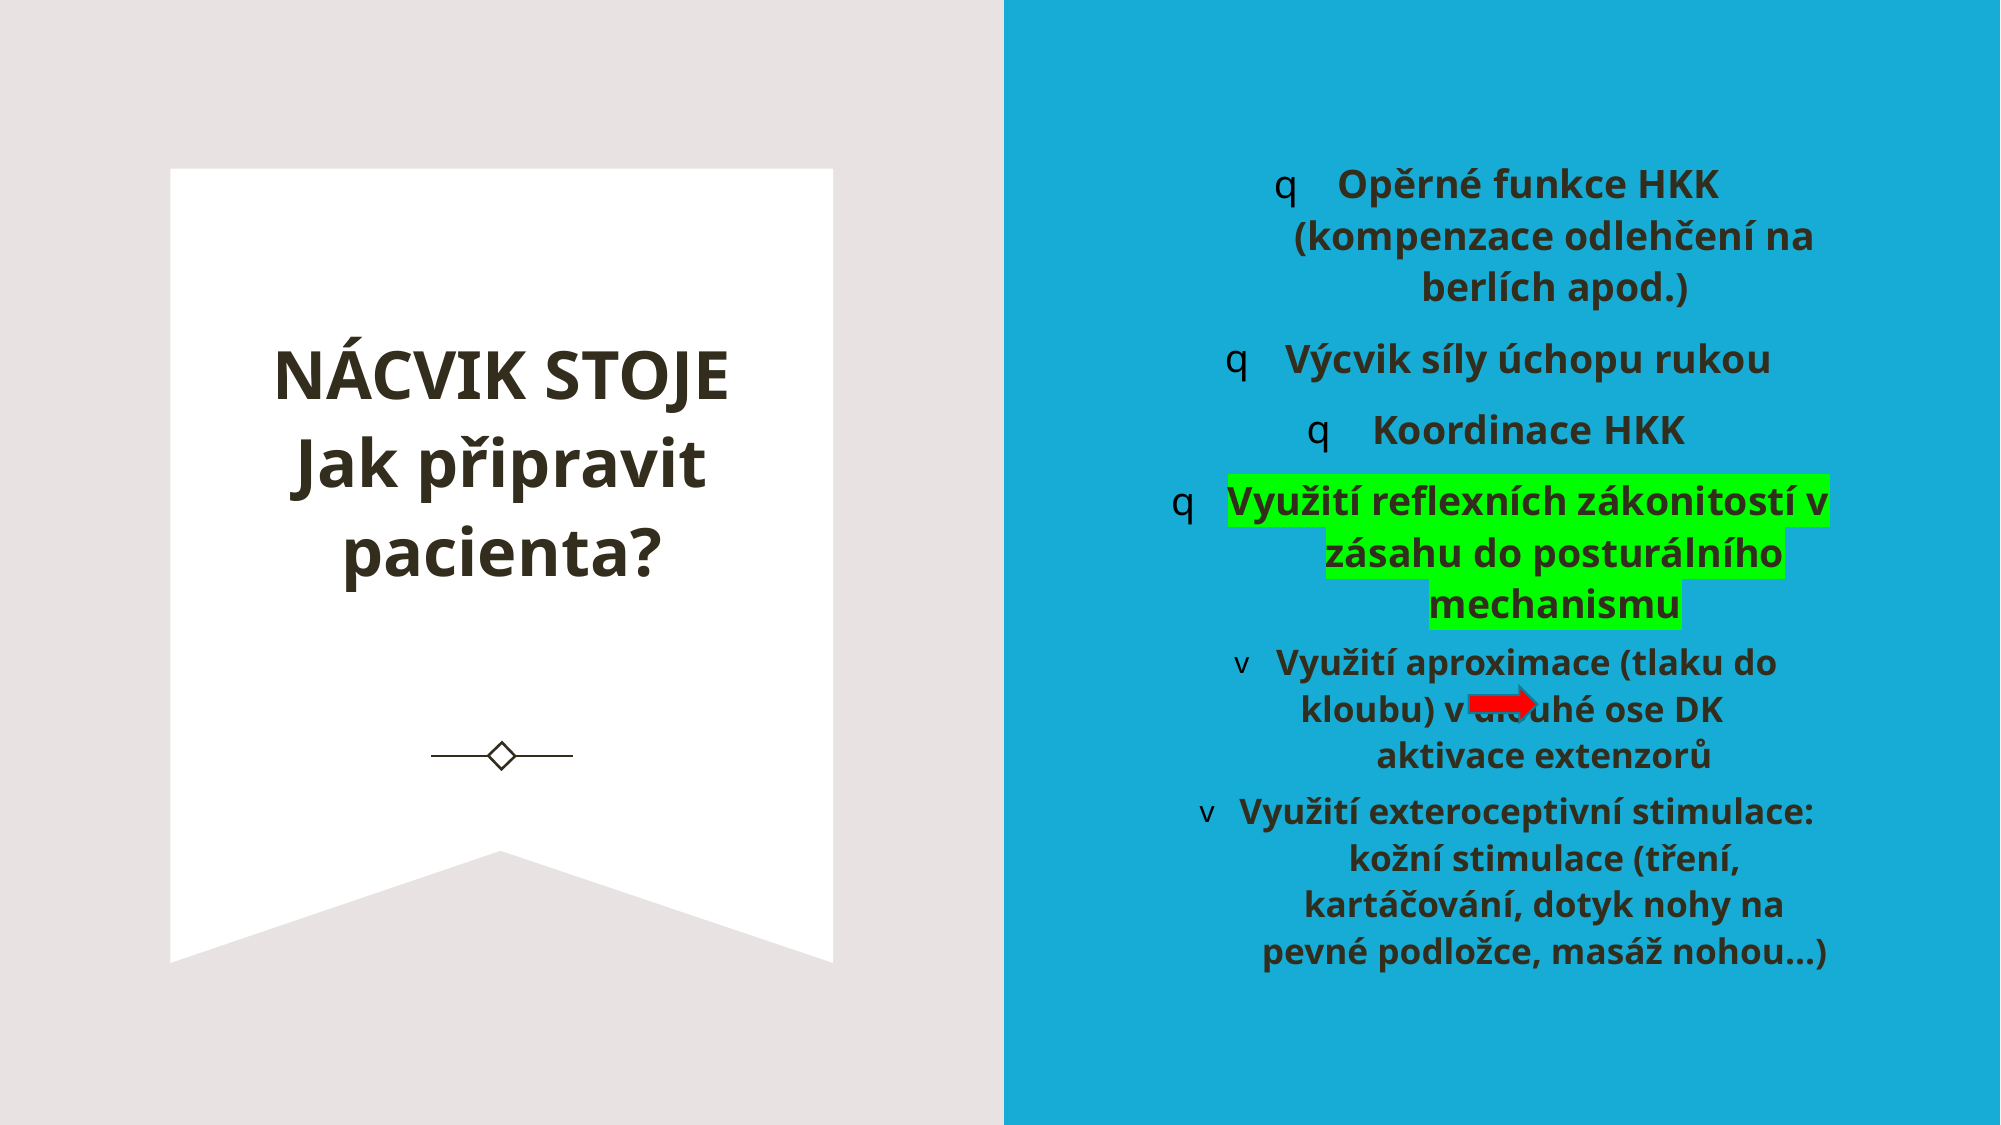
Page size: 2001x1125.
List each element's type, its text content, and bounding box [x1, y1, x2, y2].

list Opěrné funkce HKK (kompenzace odlehčení na berlích apod.) Výcvik síly úchopu rukou Koordinace HKK Využití reflexních zákonitostí v zásahu do posturálního mechanismu Využití aproximace (tlaku do kloubu) v dlouhé ose DK aktivace extenzorů Využití exteroceptivní stimulace: kožní stimulace (tření, kartáčování, dotyk nohy na pevné podložce, masáž nohou...) [1149, 142, 1856, 984]
title NÁCVIK STOJE Jak připravit pacienta? [225, 221, 779, 693]
text_box [0, 0, 2000, 1125]
